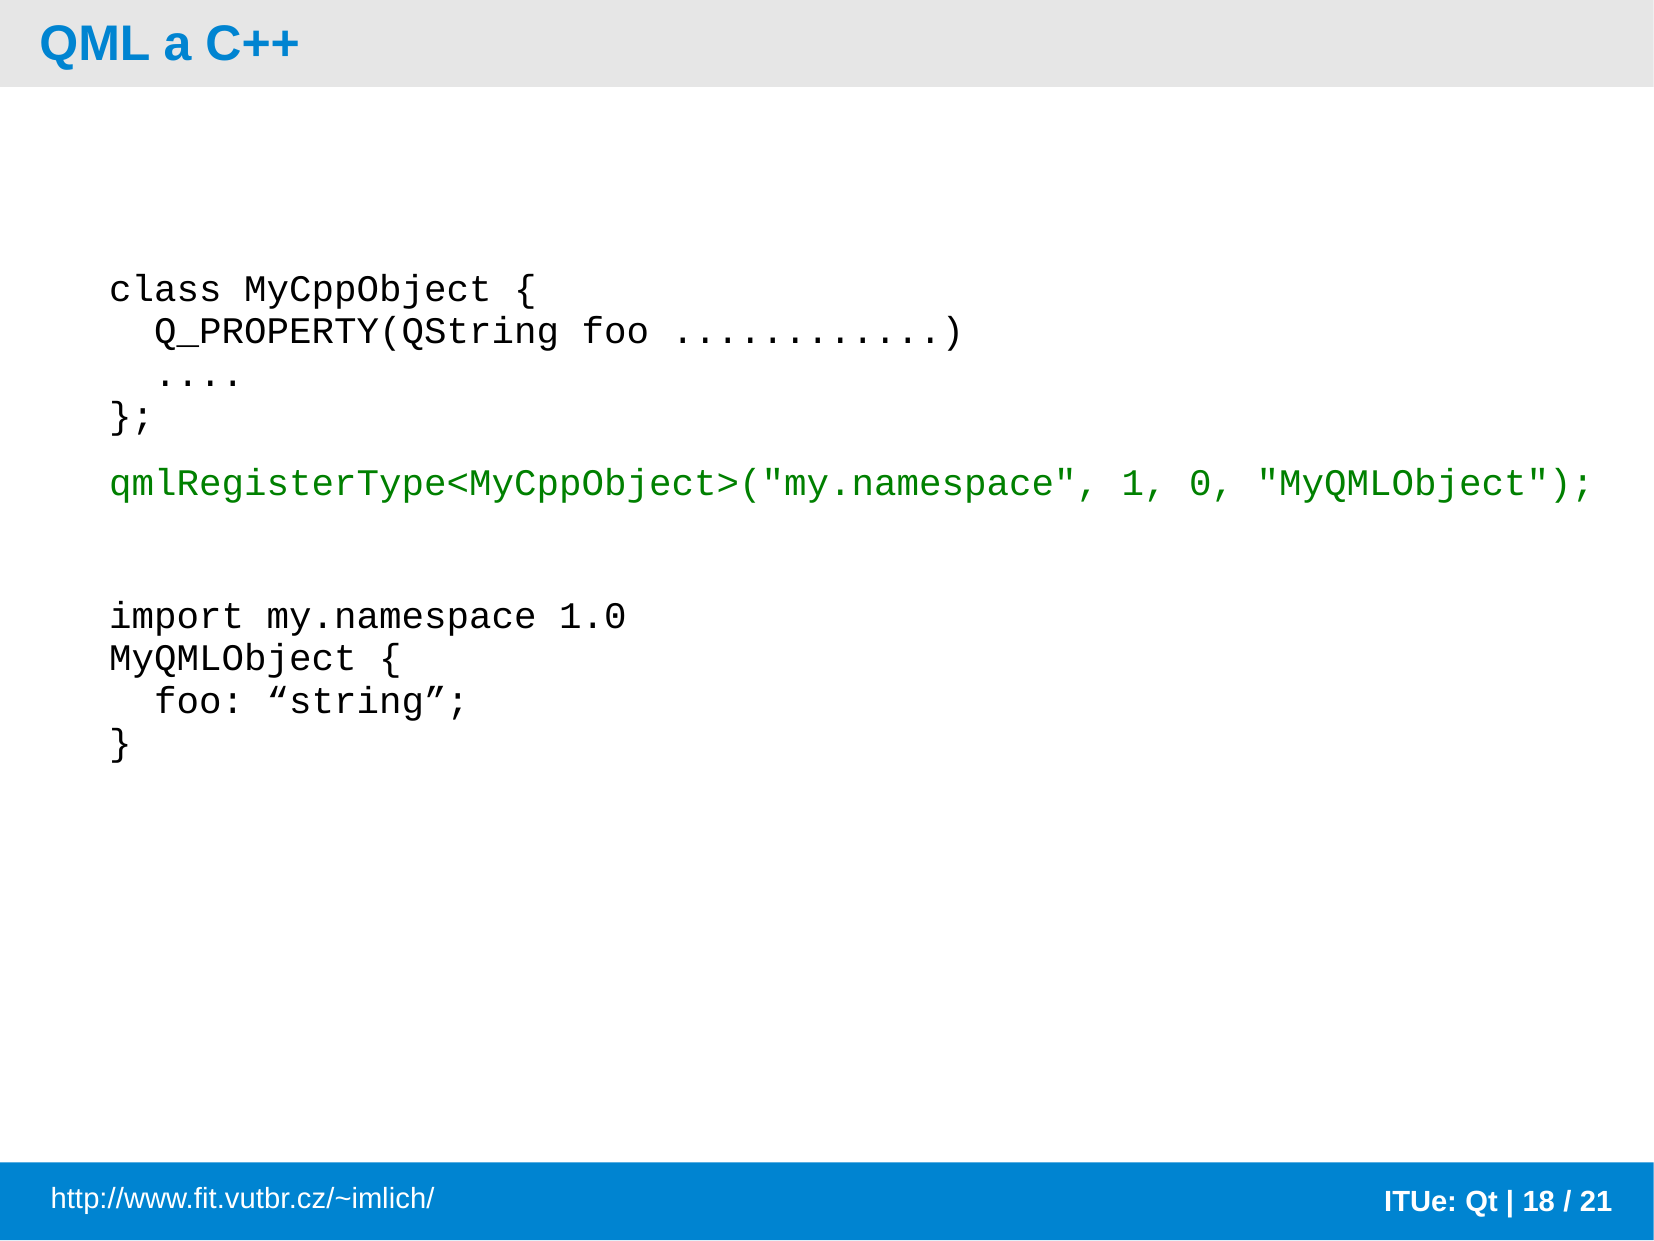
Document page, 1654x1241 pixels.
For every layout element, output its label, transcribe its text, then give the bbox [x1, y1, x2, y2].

list class MyCppObject { Q_PROPERTY(QString foo ............) .... }; qmlRegisterType<MyCppObject>("my.namespace", 1, 0, "MyQMLObject"); import my.namespace 1.0 MyQMLObject { foo: “string”; } [38, 101, 1616, 821]
title QML a C++ [39, 5, 1615, 81]
